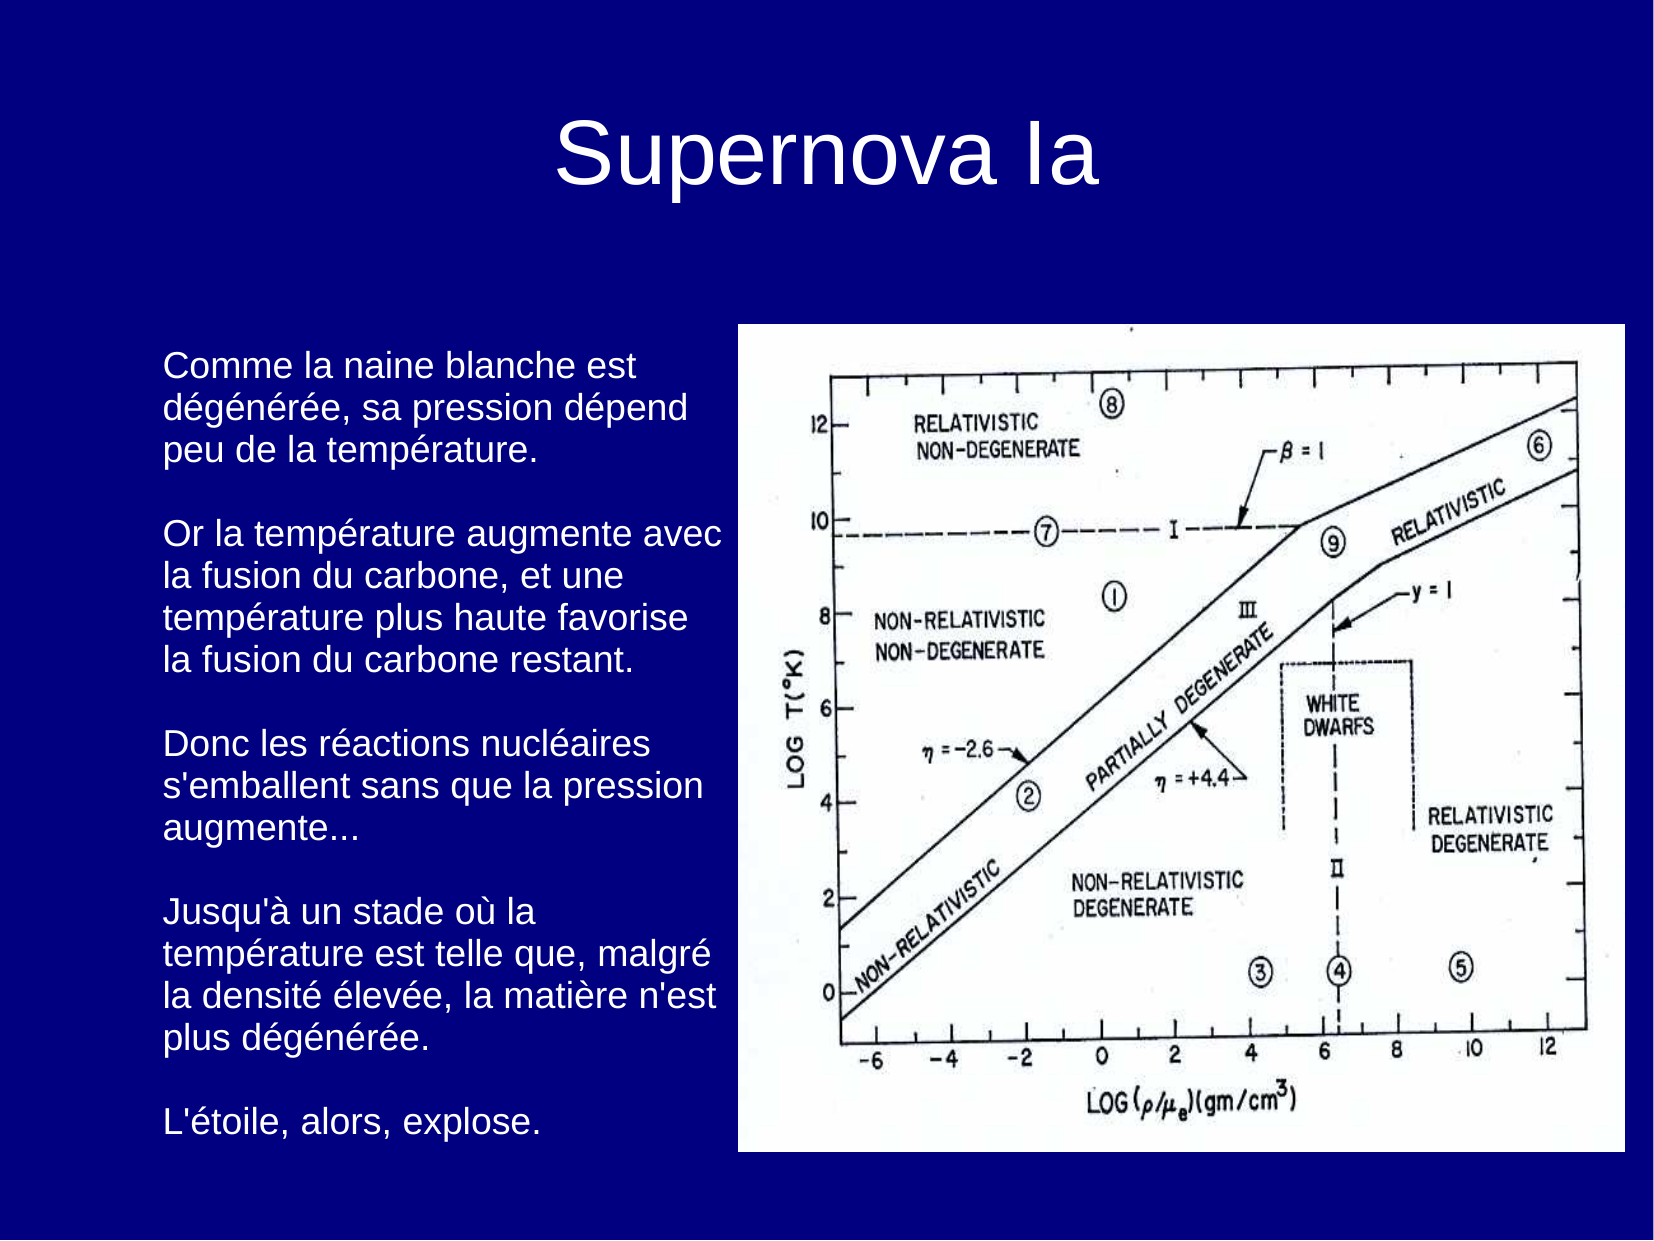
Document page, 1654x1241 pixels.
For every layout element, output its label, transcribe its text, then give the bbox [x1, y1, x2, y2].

text_box Comme la naine blanche est dégénérée, sa pression dépend peu de la température. Or la température augmente avec la fusion du carbone, et une température plus haute favorise la fusion du carbone restant. Donc les réactions nucléaires s'emballent sans que la pression augmente... Jusqu'à un stade où la température est telle que, malgré la densité élevée, la matière n'est plus dégénérée. L'étoile, alors, explose. [147, 295, 739, 1241]
title Supernova Ia [82, 49, 1571, 257]
picture [738, 324, 1625, 1152]
